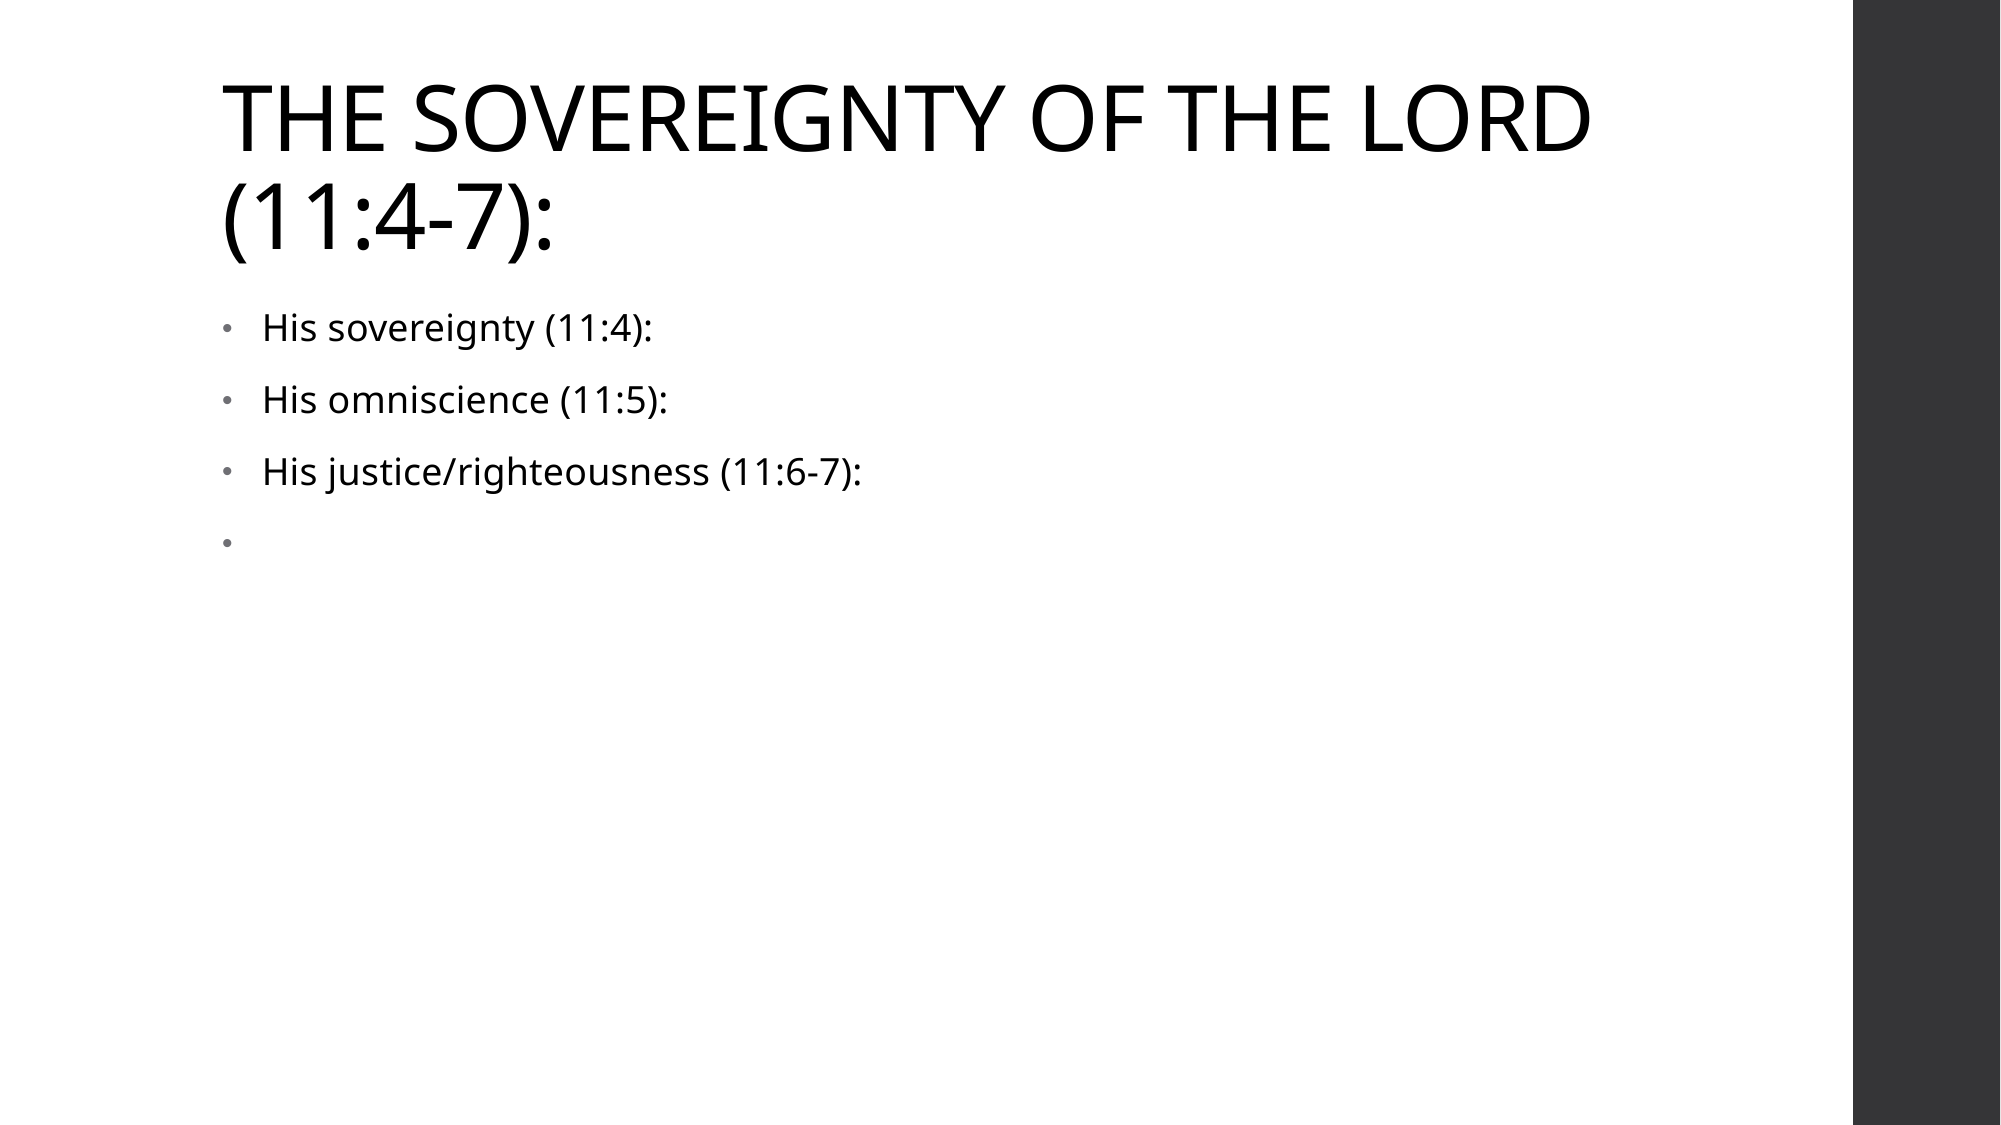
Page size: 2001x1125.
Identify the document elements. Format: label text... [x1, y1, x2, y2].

title THE SOVEREIGNTY OF THE LORD (11:4-7): [206, 60, 1797, 278]
list His sovereignty (11:4): His omniscience (11:5): His justice/righteousness (11:6-7): [206, 299, 1617, 1014]
